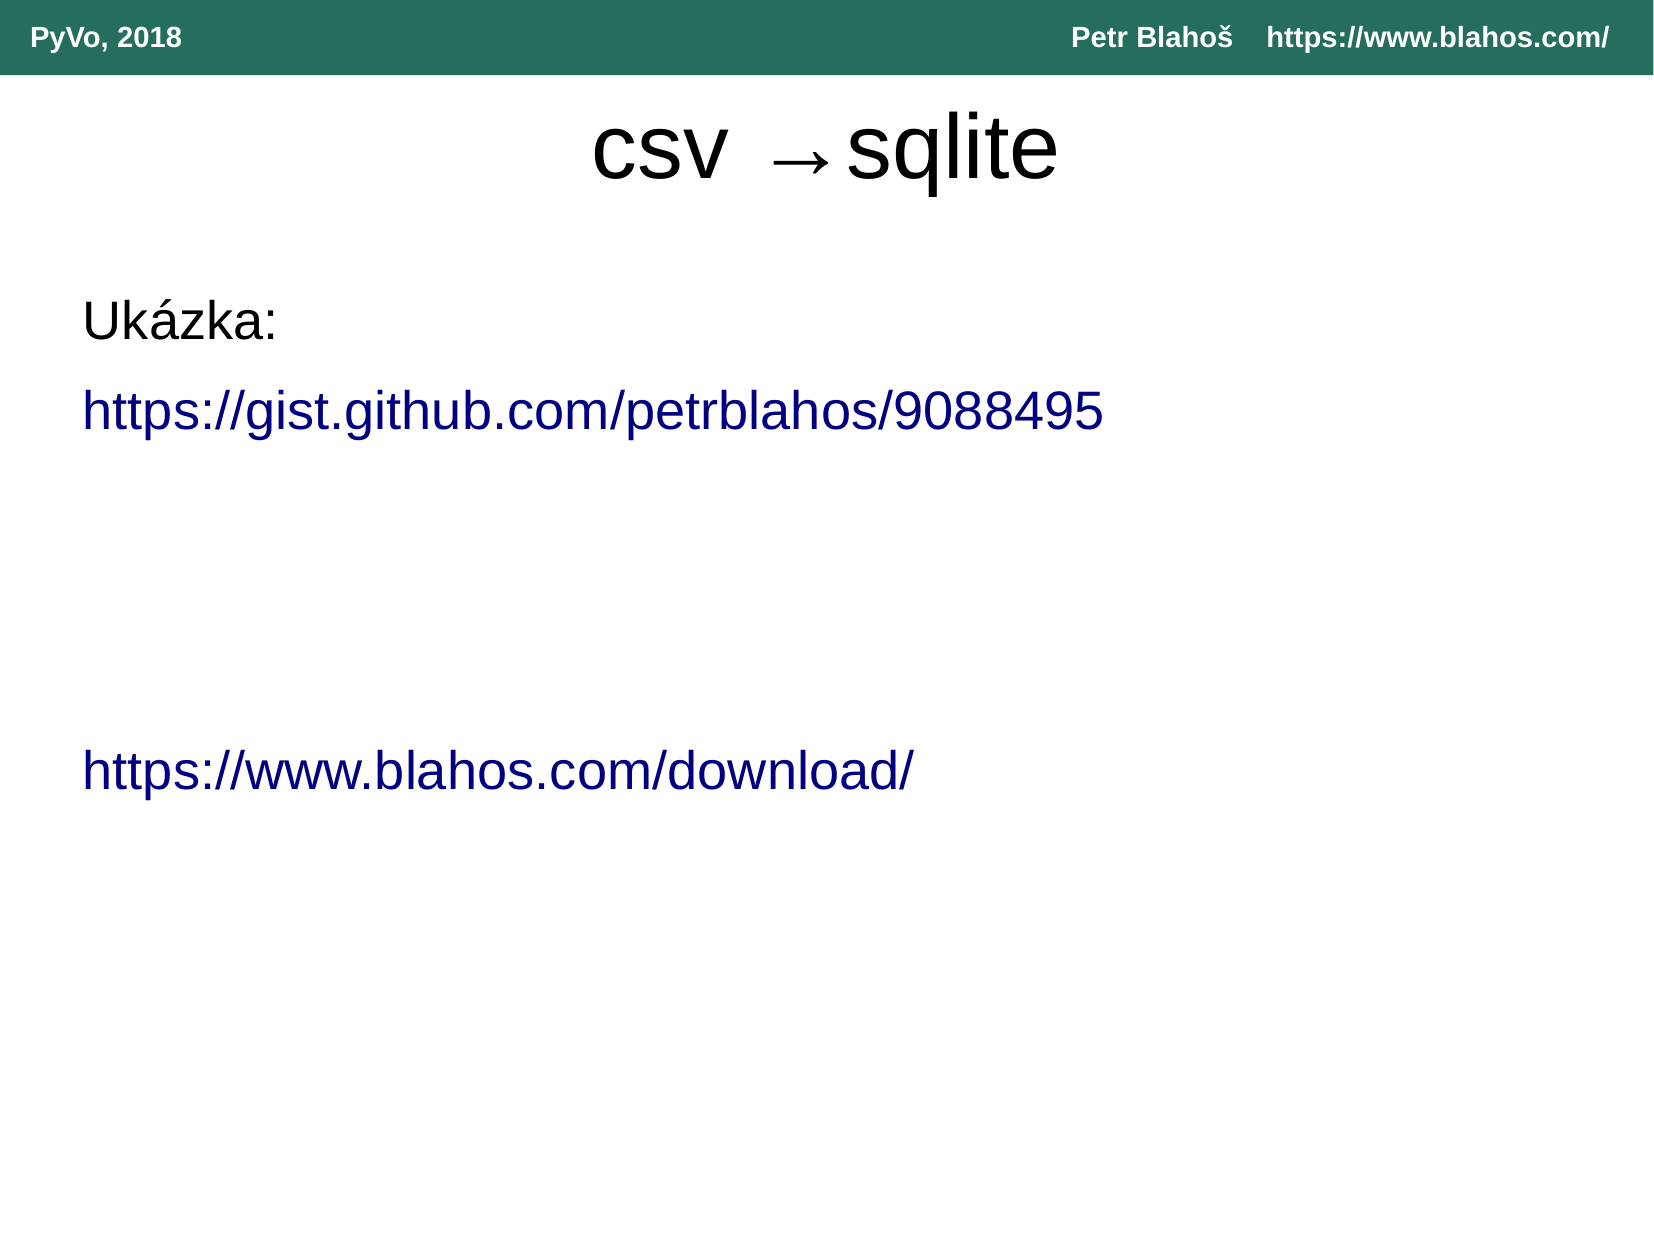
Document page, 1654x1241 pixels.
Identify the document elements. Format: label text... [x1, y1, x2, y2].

list Ukázka: https://gist.github.com/petrblahos/9088495 https://www.blahos.com/download/ [82, 290, 1571, 1010]
title csv →sqlite [82, 43, 1571, 251]
